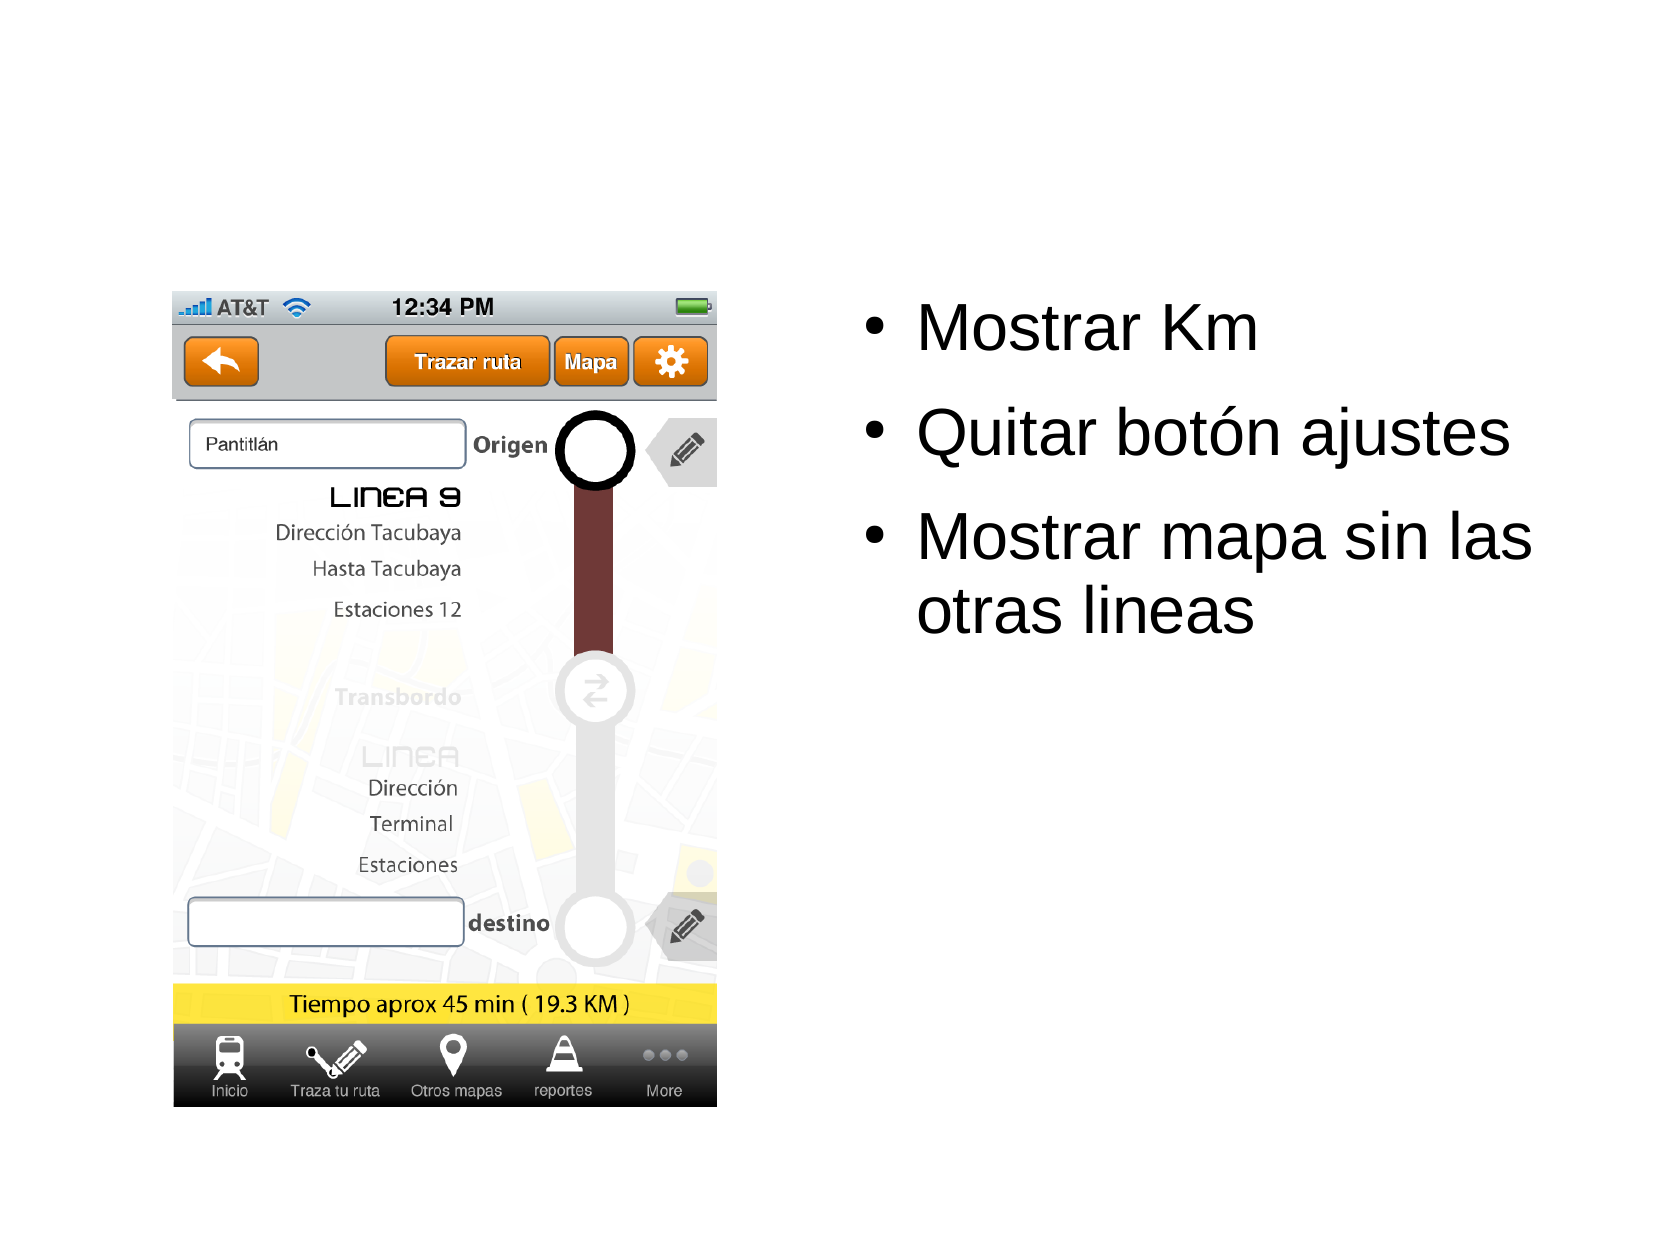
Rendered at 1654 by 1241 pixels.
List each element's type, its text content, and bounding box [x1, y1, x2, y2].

picture [172, 290, 719, 1109]
list Mostrar Km Quitar botón ajustes Mostrar mapa sin las otras lineas [845, 290, 1572, 1109]
